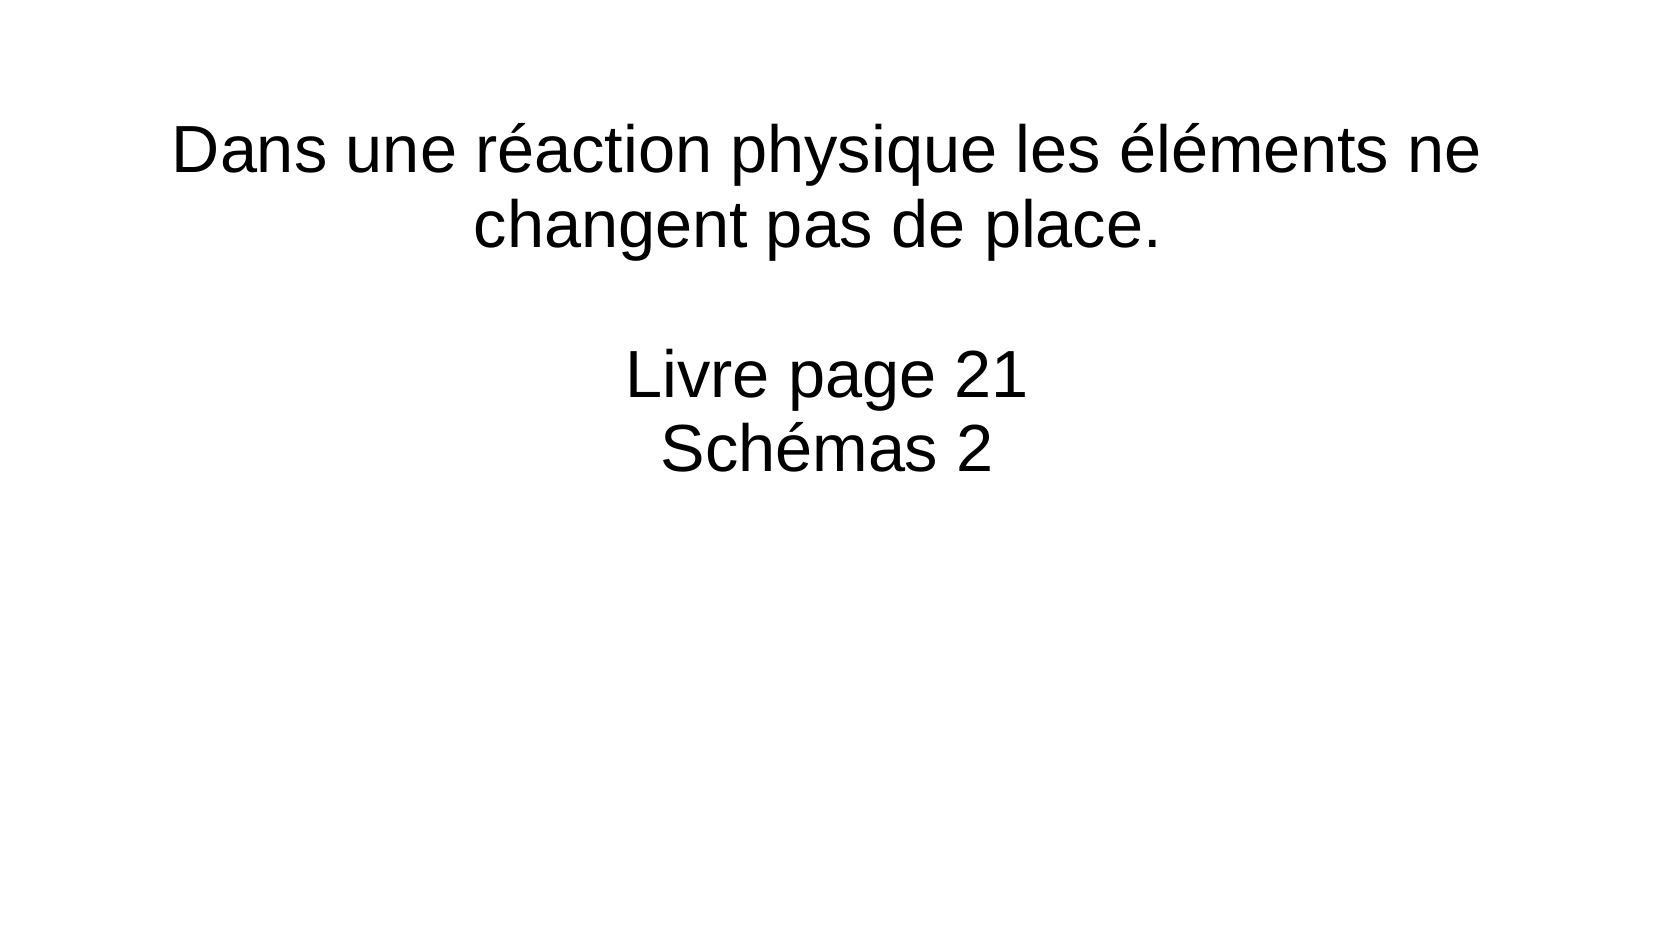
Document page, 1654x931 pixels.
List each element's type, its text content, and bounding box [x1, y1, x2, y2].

subtitle Dans une réaction physique les éléments ne changent pas de place. Livre page 21 Schémas 2 [83, 112, 1572, 562]
